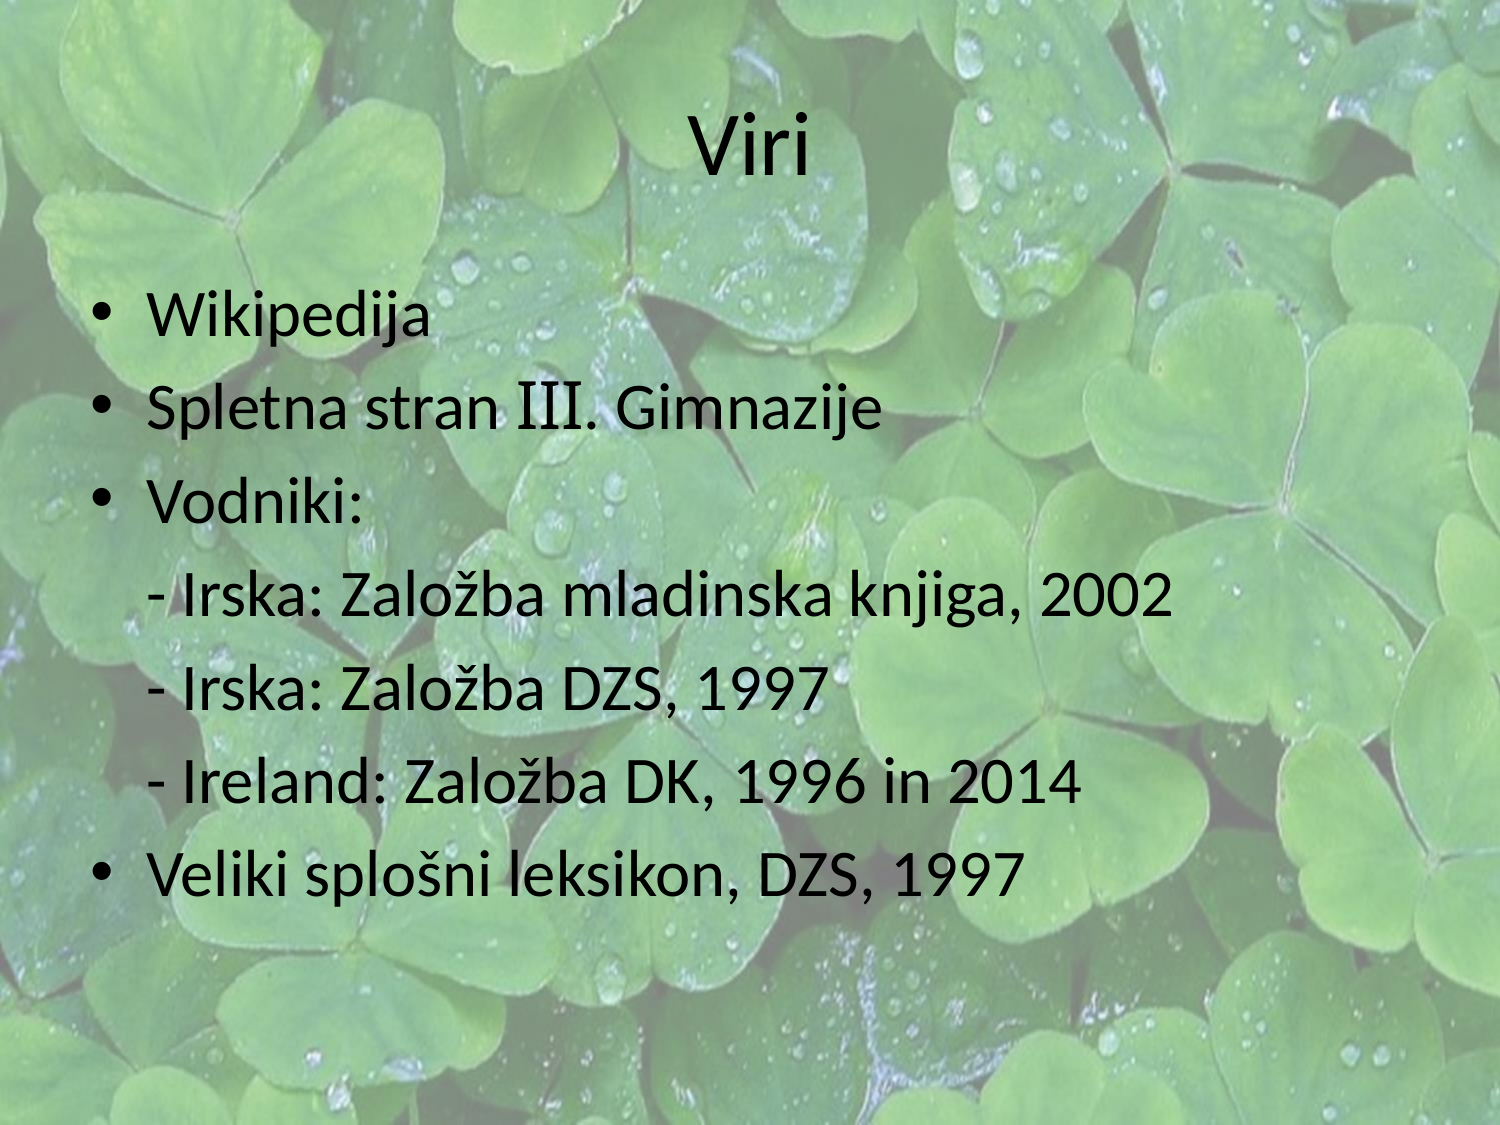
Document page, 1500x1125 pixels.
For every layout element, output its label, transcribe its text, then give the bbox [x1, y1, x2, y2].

title Viri [75, 45, 1425, 233]
picture [0, 0, 1500, 1125]
list Wikipedija Spletna stran III. Gimnazije Vodniki: - Irska: Založba mladinska knjiga, 2002 - Irska: Založba DZS, 1997 - Ireland: Založba DK, 1996 in 2014 Veliki splošni leksikon, DZS, 1997 [75, 262, 1425, 1005]
